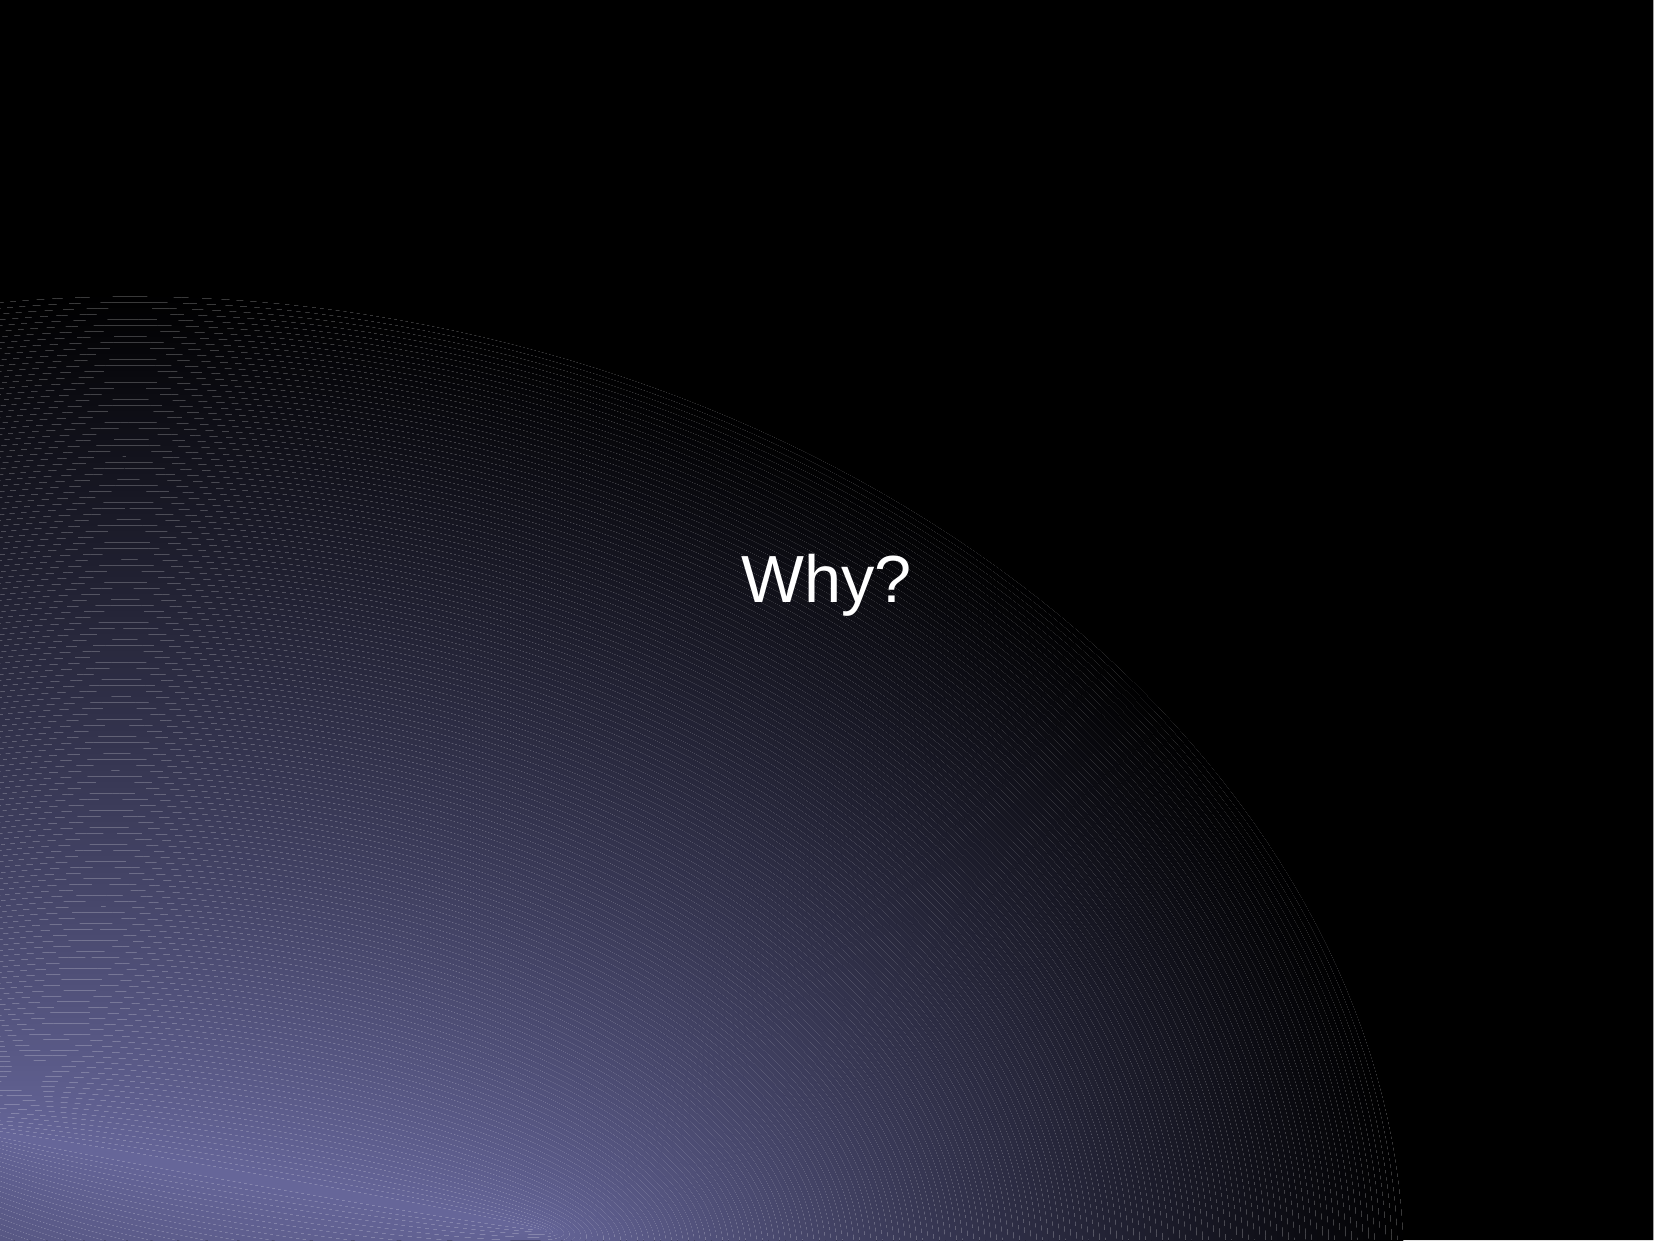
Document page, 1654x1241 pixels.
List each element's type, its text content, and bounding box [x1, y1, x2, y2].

subtitle Why? [82, 56, 1571, 1102]
